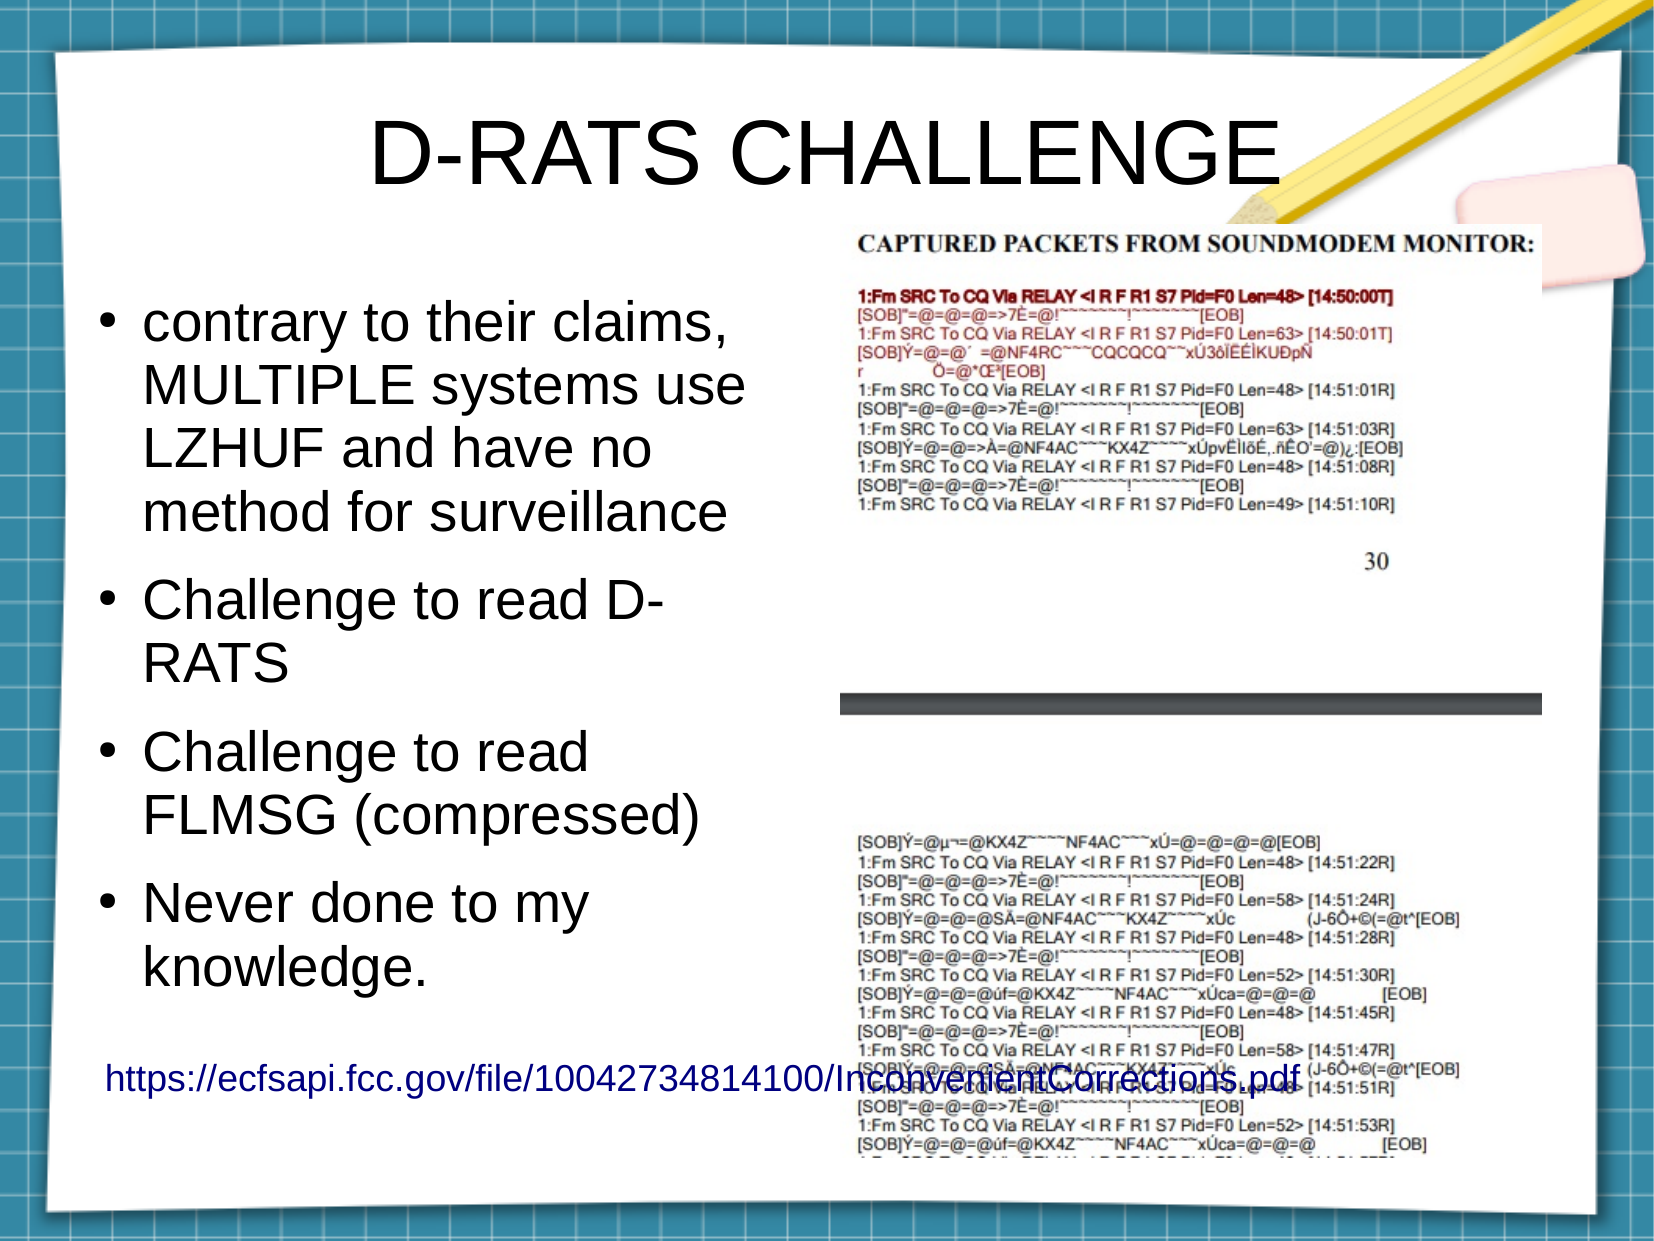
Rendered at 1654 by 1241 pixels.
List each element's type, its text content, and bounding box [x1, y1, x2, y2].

list contrary to their claims, MULTIPLE systems use LZHUF and have no method for surveillance Challenge to read D-RATS Challenge to read FLMSG (compressed) Never done to my knowledge. [82, 290, 781, 1010]
text_box https://ecfsapi.fcc.gov/file/10042734814100/InconvenientCorrections.pdf [90, 1050, 1441, 1149]
picture [0, 0, 1654, 1241]
title D-RATS CHALLENGE [82, 49, 1571, 257]
